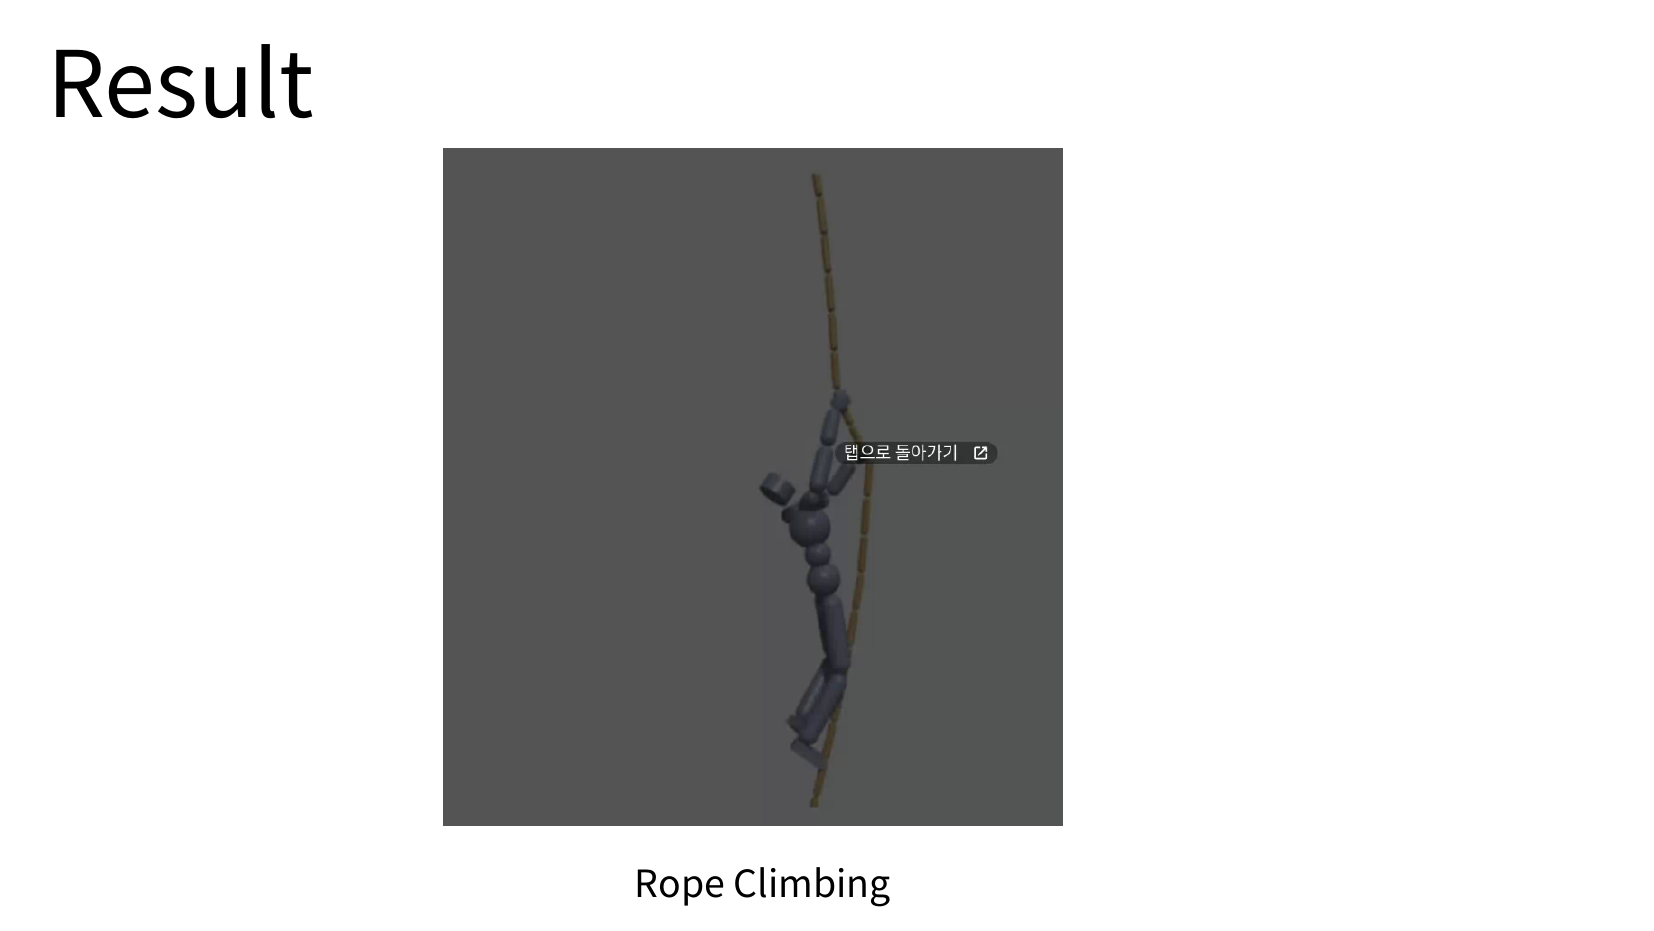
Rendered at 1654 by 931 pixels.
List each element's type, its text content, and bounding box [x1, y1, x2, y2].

text_box Rope Climbing [620, 846, 906, 916]
text_box [442, 147, 1063, 827]
title Result [47, 0, 1536, 156]
